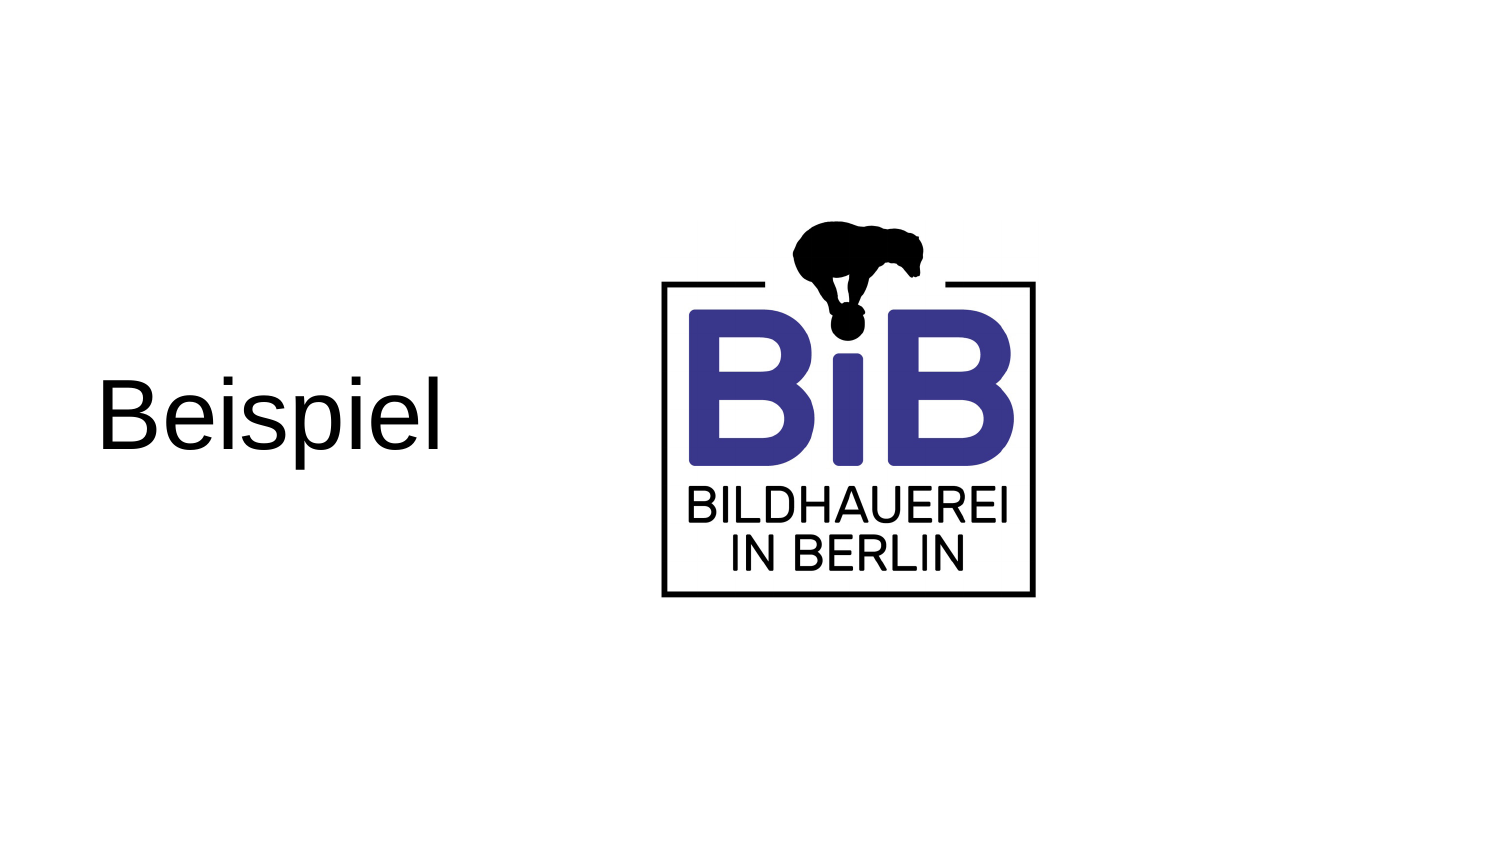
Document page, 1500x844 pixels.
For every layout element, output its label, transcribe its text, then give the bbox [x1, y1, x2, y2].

title Beispiel [80, 73, 1125, 745]
picture [660, 220, 1039, 599]
